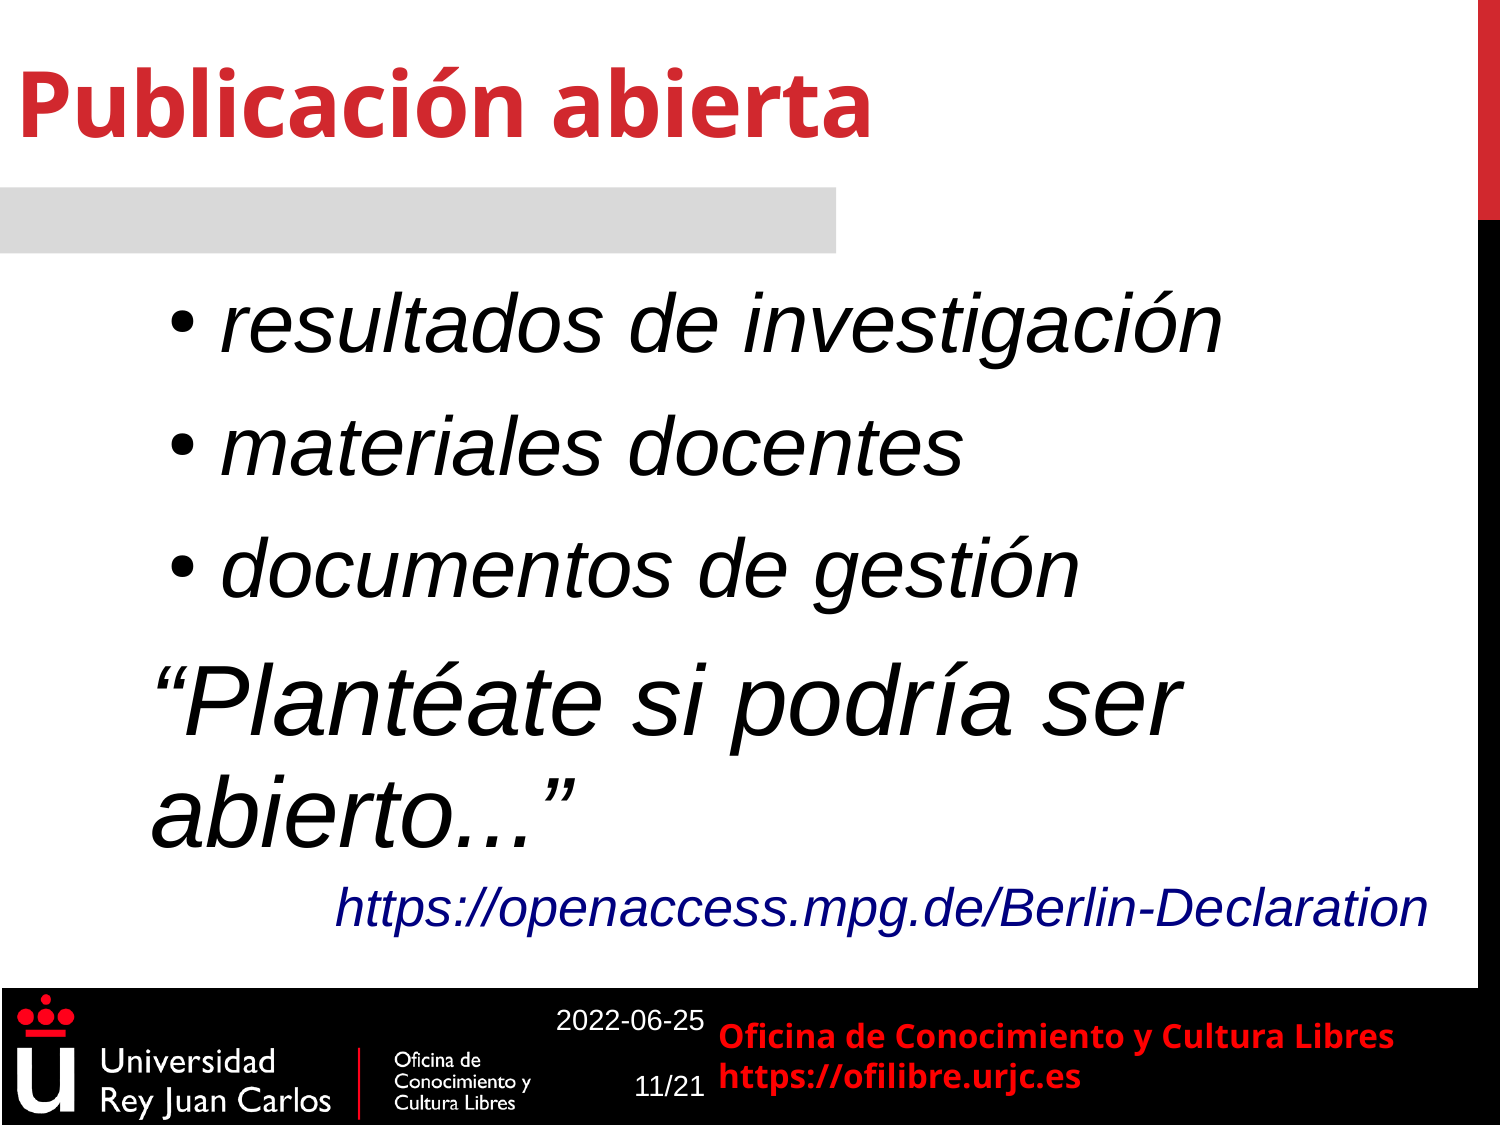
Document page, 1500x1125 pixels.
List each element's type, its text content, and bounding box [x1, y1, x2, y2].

text_box Publicación abierta [0, 24, 1326, 172]
text_box https://openaccess.mpg.de/Berlin-Declaration [320, 870, 1471, 961]
picture [17, 994, 531, 1120]
title [75, 7, 1425, 196]
list resultados de investigación materiales docentes documentos de gestión “Plantéate si podría ser abierto...” [135, 270, 1411, 886]
